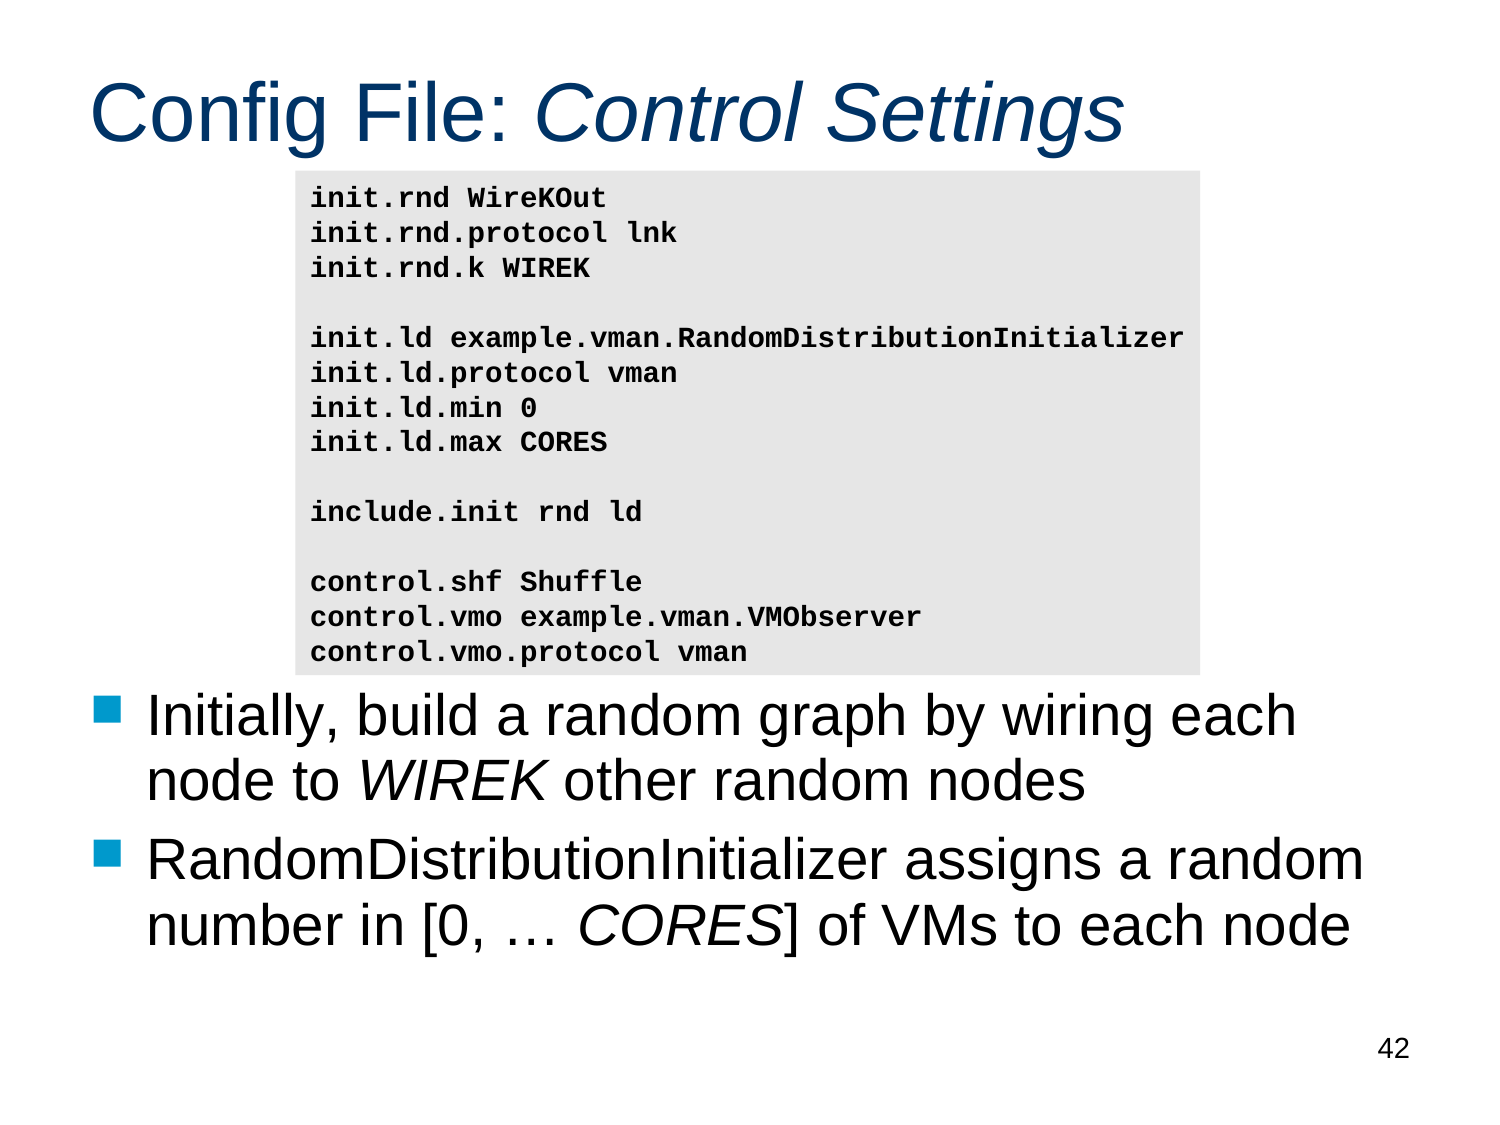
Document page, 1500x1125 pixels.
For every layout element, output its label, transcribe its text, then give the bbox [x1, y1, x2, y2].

list Initially, build a random graph by wiring each node to WIREK other random nodes RandomDistributionInitializer assigns a random number in [0, … CORES] of VMs to each node [75, 675, 1425, 1088]
title Config File: Control Settings [75, 37, 1425, 188]
text_box init.rnd WireKOut init.rnd.protocol lnk init.rnd.k WIREK init.ld example.vman.RandomDistributionInitializer init.ld.protocol vman init.ld.min 0 init.ld.max CORES include.init rnd ld control.shf Shuffle control.vmo example.vman.VMObserver control.vmo.protocol vman [295, 170, 1201, 676]
